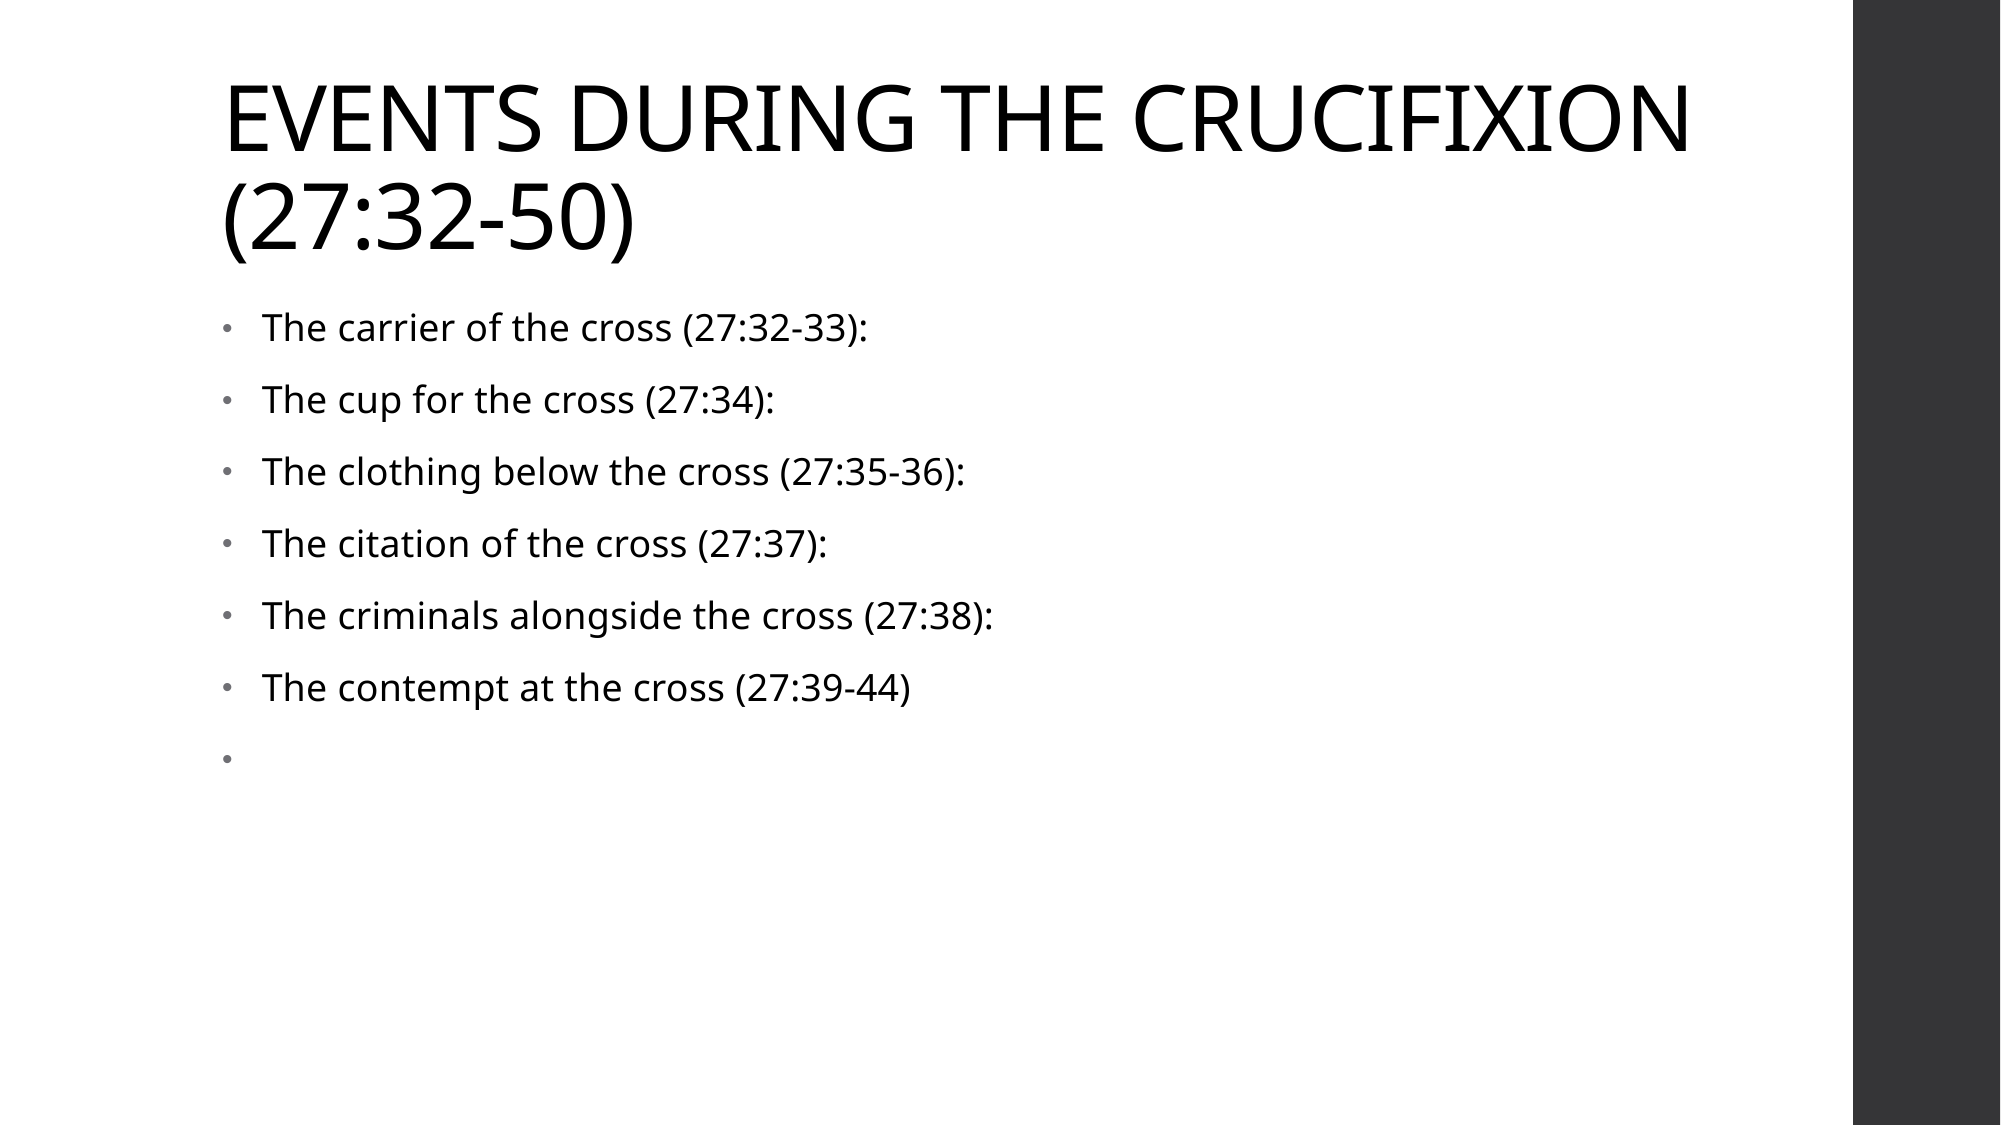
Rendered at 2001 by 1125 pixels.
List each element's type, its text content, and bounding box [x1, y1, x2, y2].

list The carrier of the cross (27:32-33): The cup for the cross (27:34): The clothing below the cross (27:35-36): The citation of the cross (27:37): The criminals alongside the cross (27:38): The contempt at the cross (27:39-44) [206, 299, 1617, 1014]
title EVENTS DURING THE CRUCIFIXION (27:32-50) [206, 60, 1797, 278]
